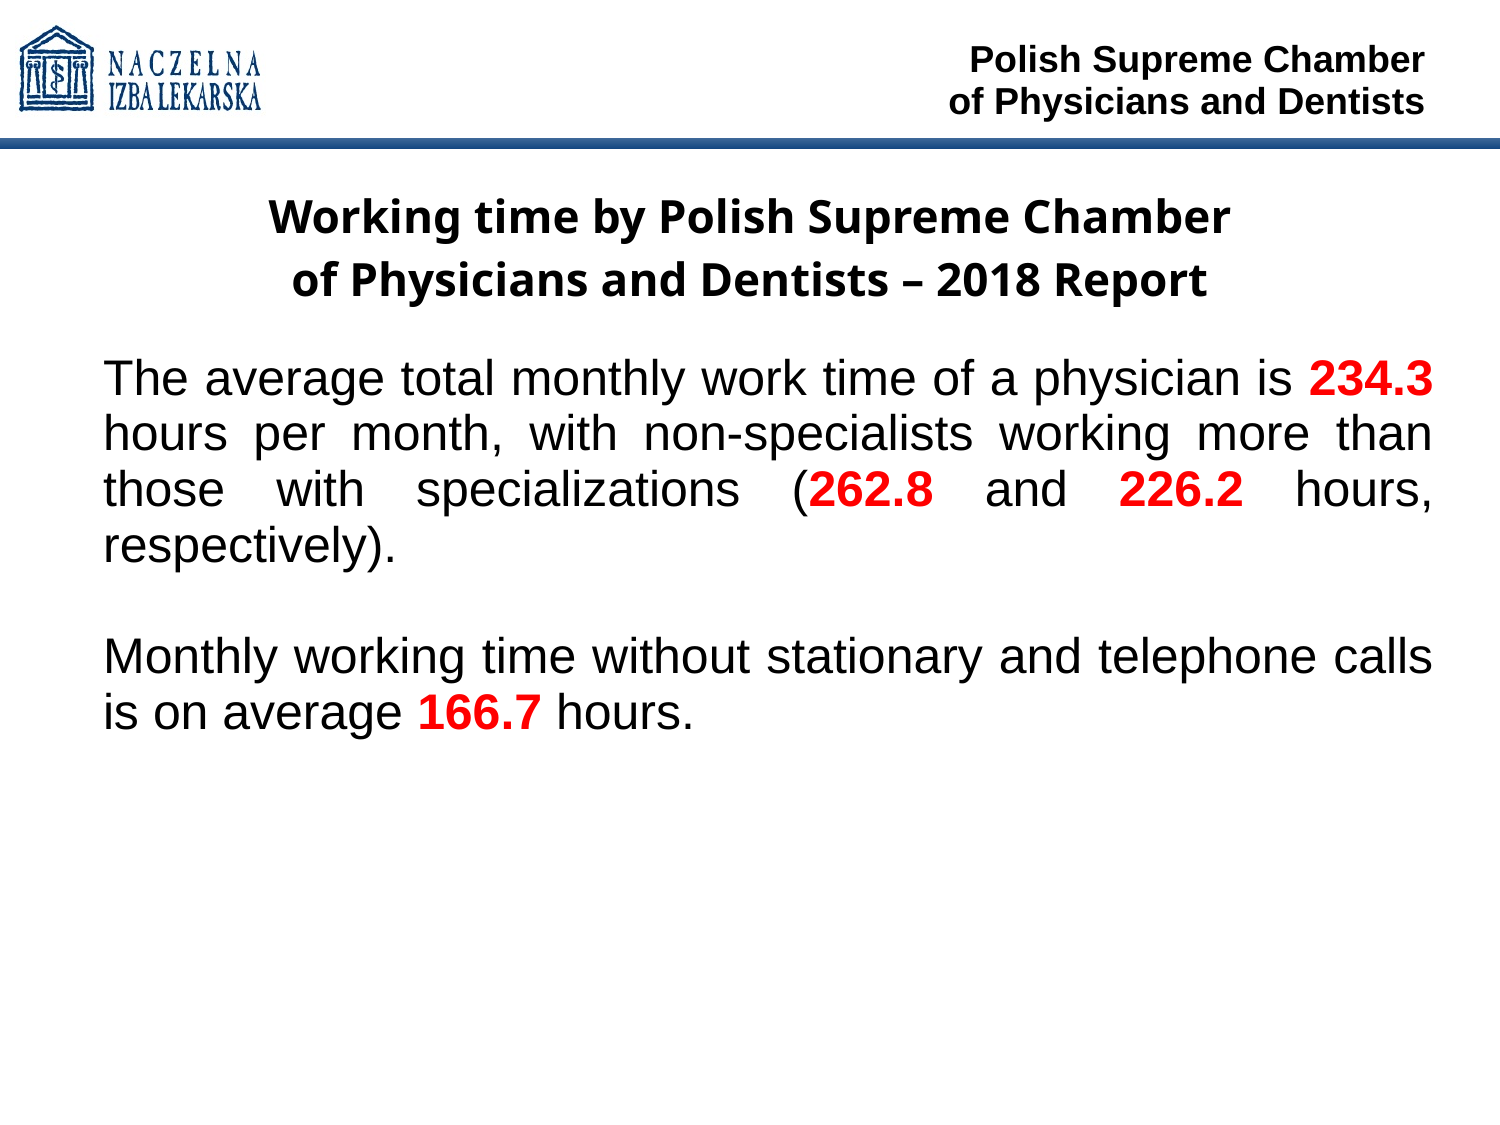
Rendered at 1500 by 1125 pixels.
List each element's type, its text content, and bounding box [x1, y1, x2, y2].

text_box Polish Supreme Chamber of Physicians and Dentists [933, 31, 1462, 131]
text_box The average total monthly work time of a physician is 234.3 hours per month, with non-specialists working more than those with specializations (262.8 and 226.2 hours, respectively). Monthly working time without stationary and telephone calls is on average 166.7 hours. [88, 342, 1453, 792]
picture [15, 20, 266, 118]
picture [0, 138, 1500, 149]
text_box Working time by Polish Supreme Chamber of Physicians and Dentists – 2018 Report [159, 177, 1341, 318]
